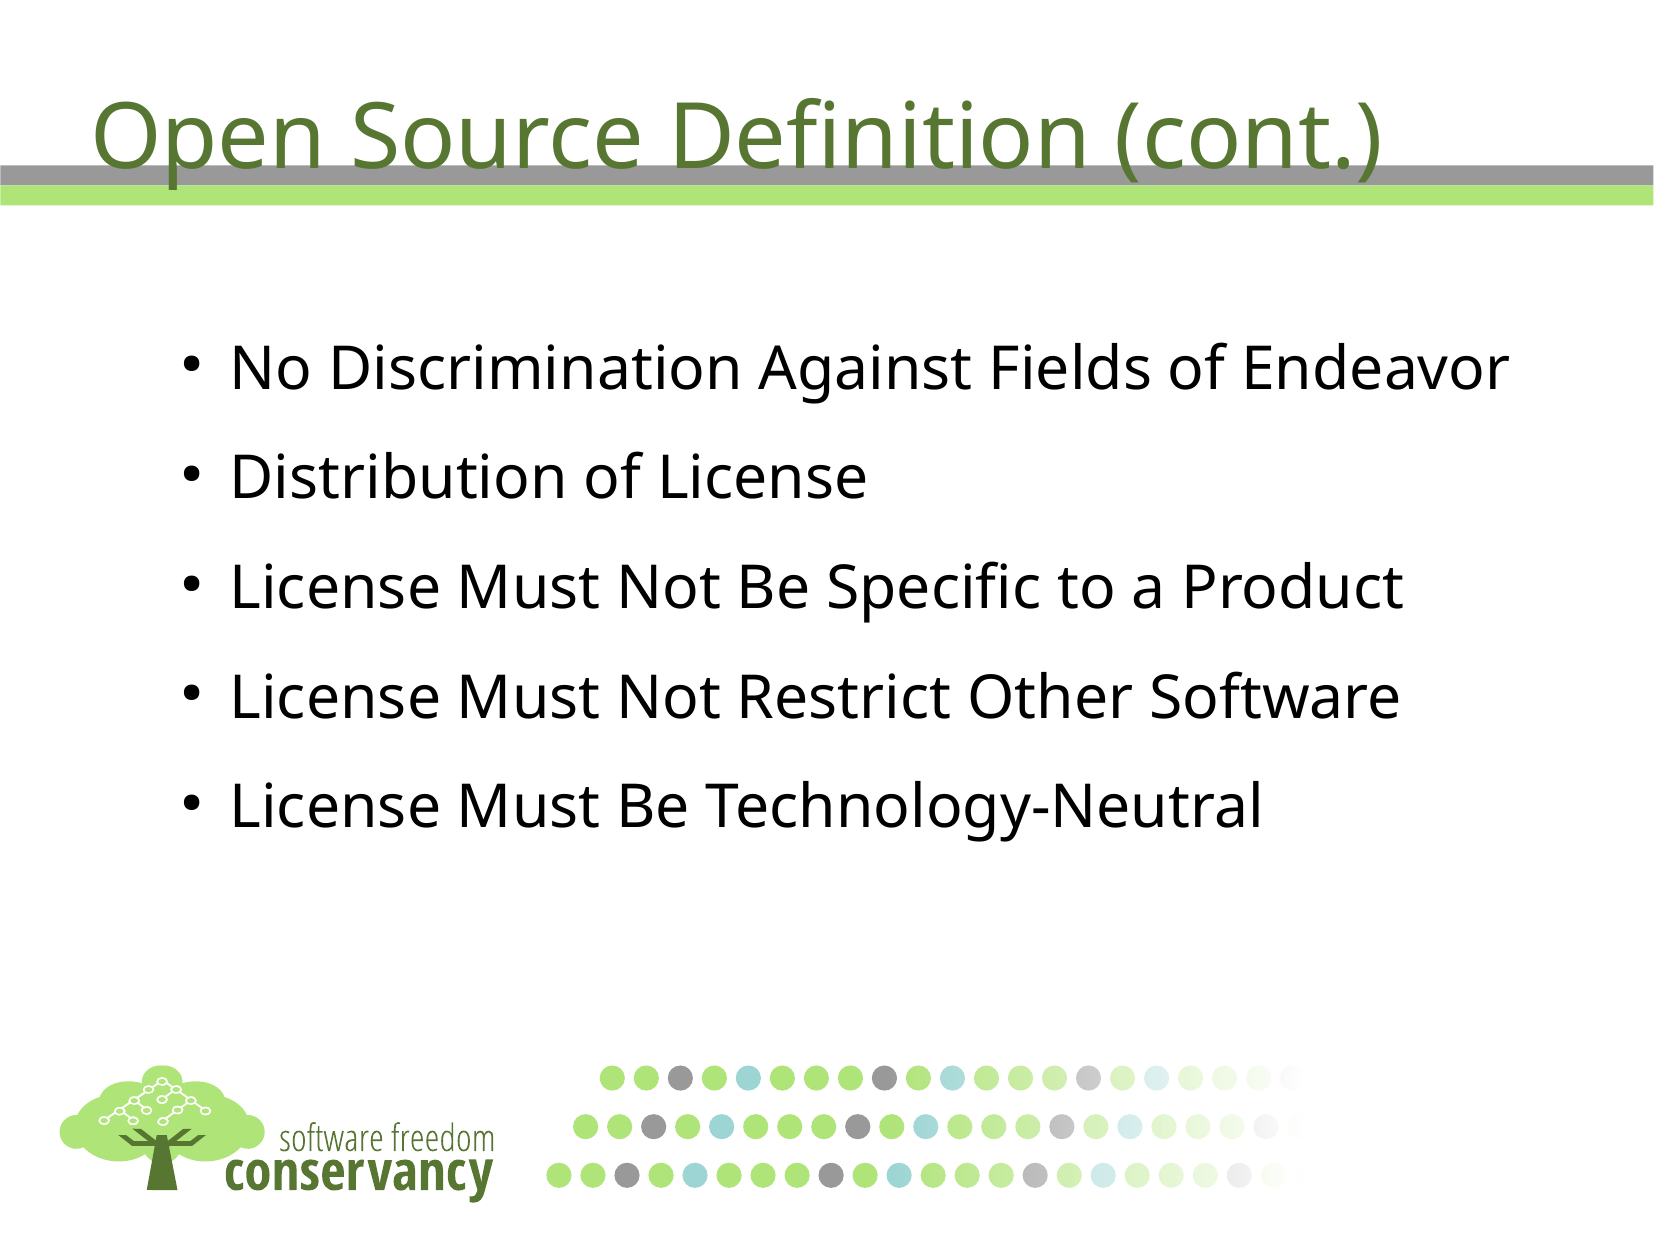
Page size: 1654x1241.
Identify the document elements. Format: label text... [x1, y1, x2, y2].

list No Discrimination Against Fields of Endeavor Distribution of License License Must Not Be Specific to a Product License Must Not Restrict Other Software License Must Be Technology-Neutral [165, 324, 1621, 856]
text_box Open Source Definition (cont.) [90, 26, 1516, 241]
